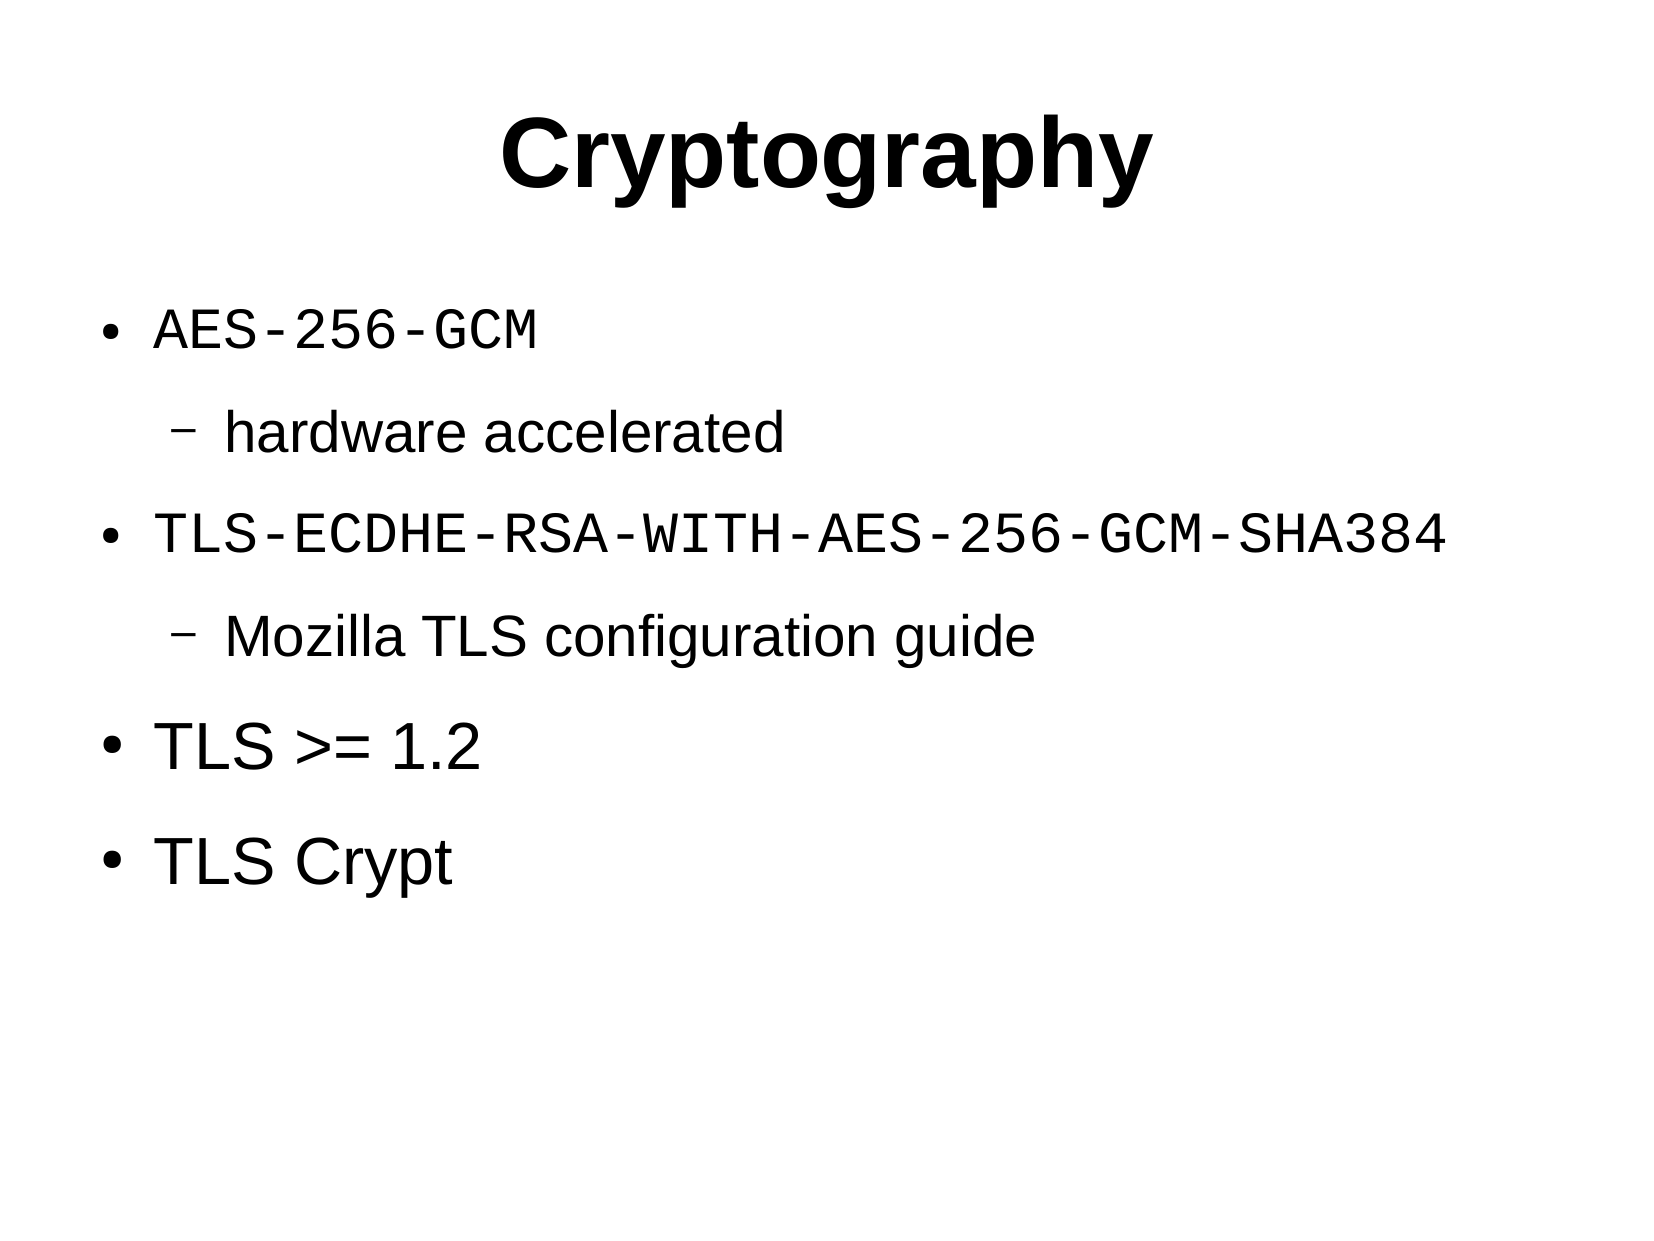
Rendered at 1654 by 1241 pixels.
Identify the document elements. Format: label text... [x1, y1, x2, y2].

list AES-256-GCM hardware accelerated TLS-ECDHE-RSA-WITH-AES-256-GCM-SHA384 Mozilla TLS configuration guide TLS >= 1.2 TLS Crypt [82, 290, 1571, 1010]
title Cryptography [82, 49, 1571, 257]
